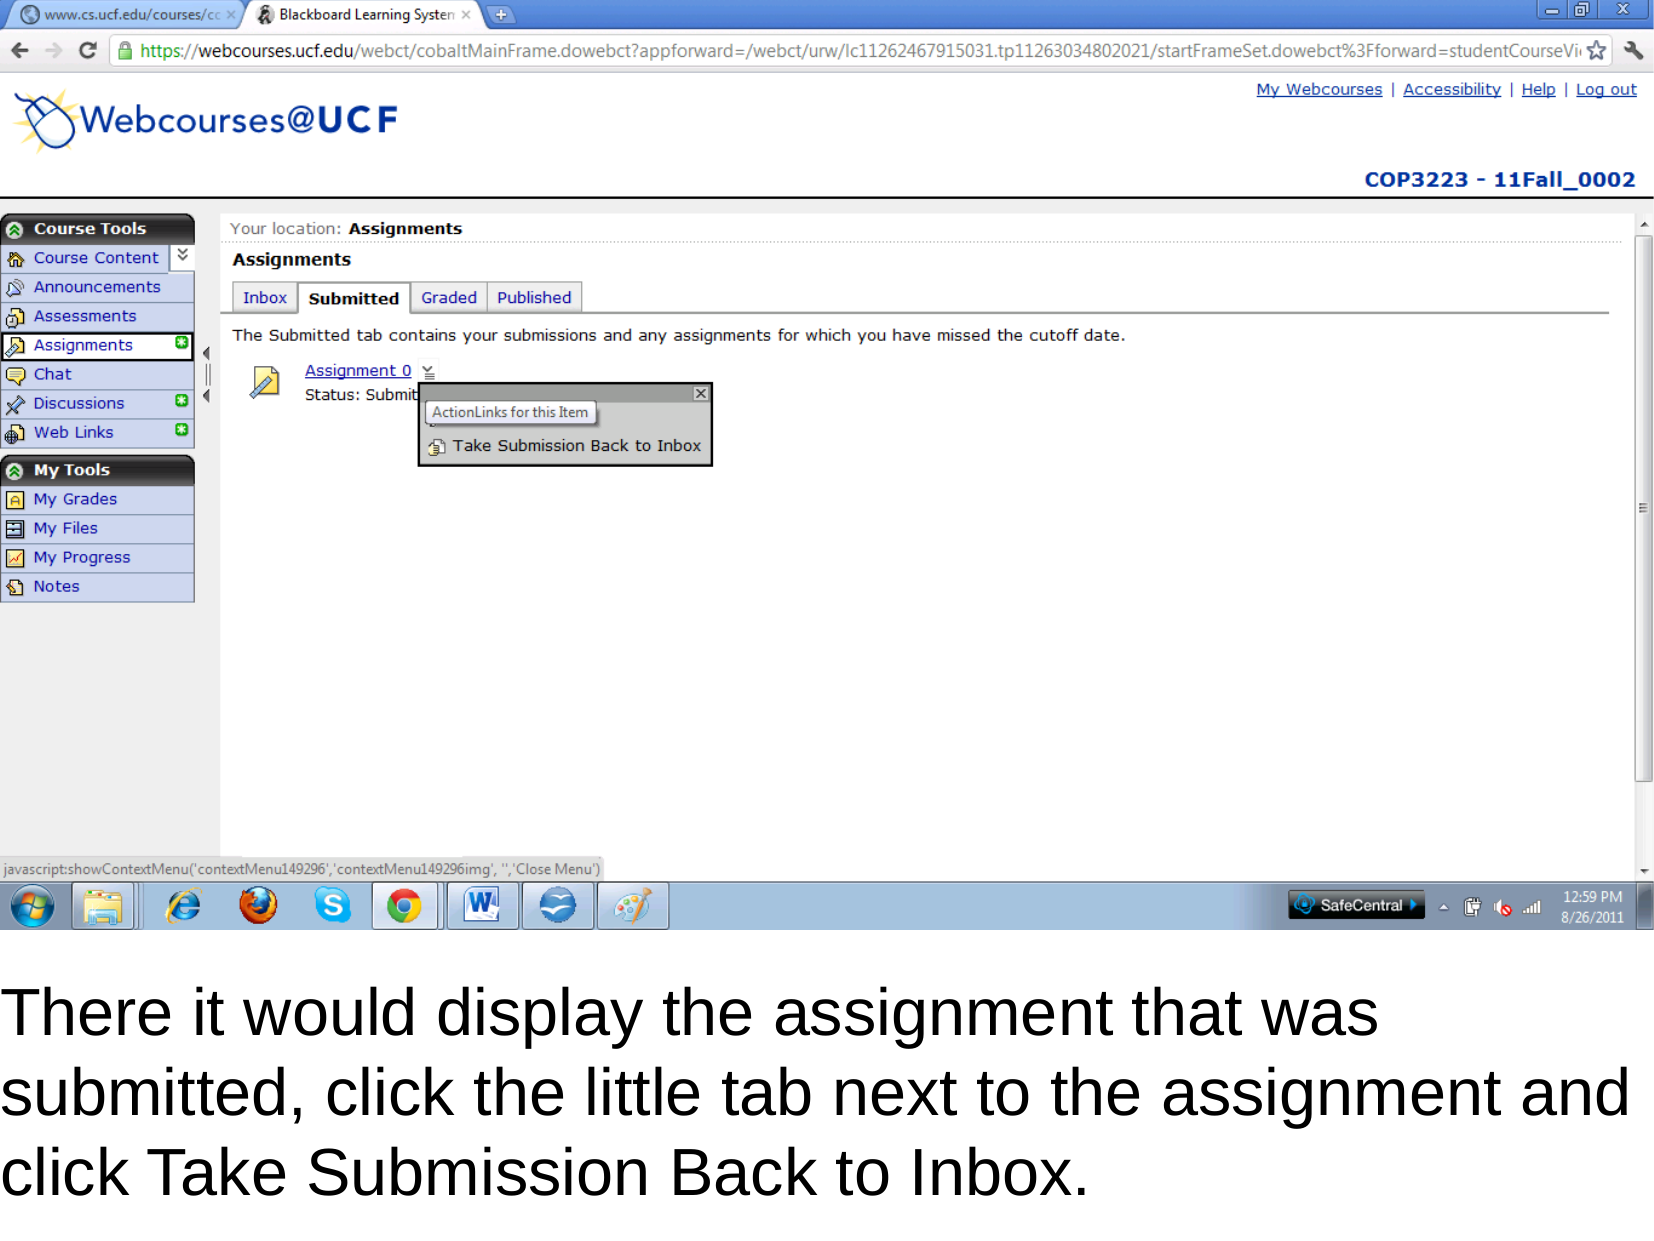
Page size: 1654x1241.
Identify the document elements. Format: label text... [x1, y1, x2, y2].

text_box There it would display the assignment that was submitted, click the little tab next to the assignment and click Take Submission Back to Inbox. [0, 937, 1651, 1241]
picture [0, 0, 1654, 930]
